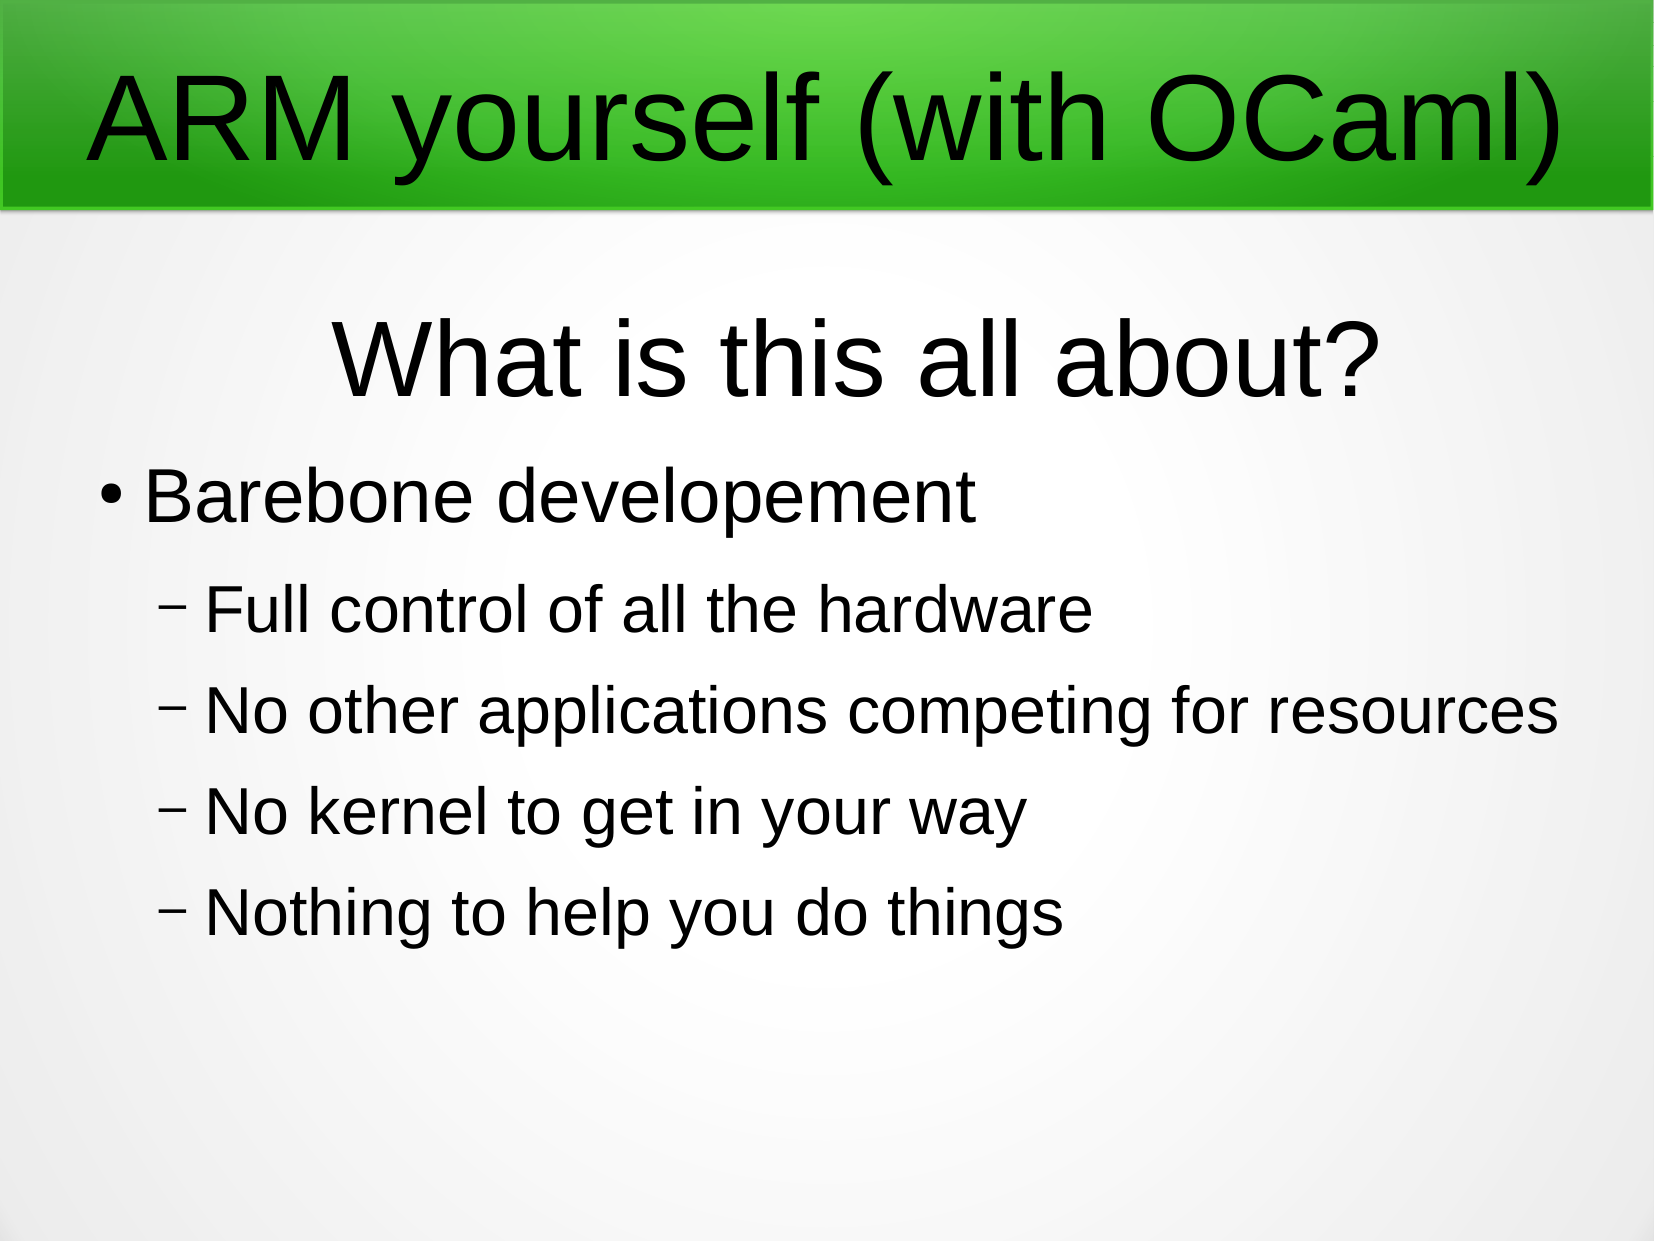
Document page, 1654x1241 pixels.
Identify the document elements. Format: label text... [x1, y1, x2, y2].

list What is this all about? Barebone developement Full control of all the hardware No other applications competing for resources No kernel to get in your way Nothing to help you do things [82, 299, 1571, 1019]
title ARM yourself (with OCaml) [82, 47, 1571, 189]
